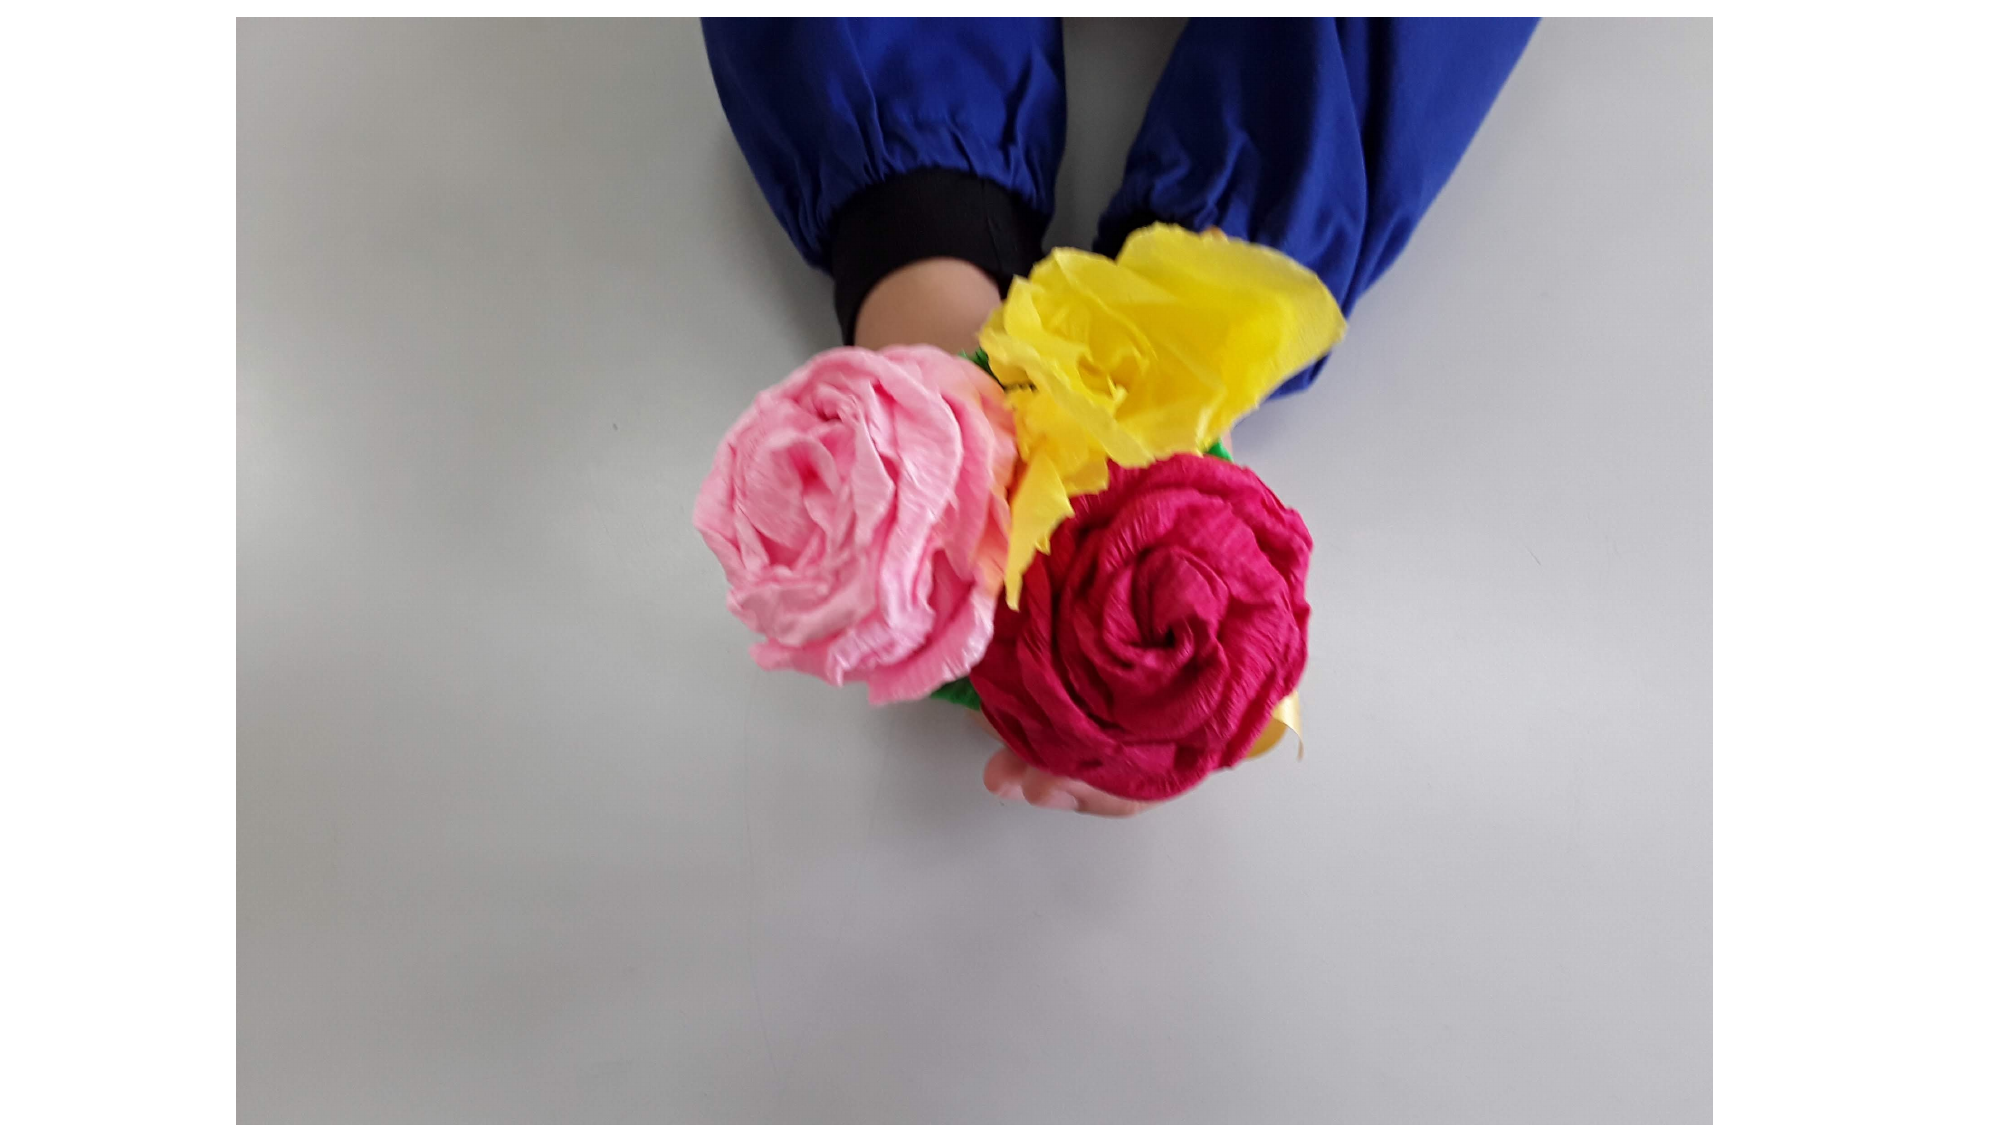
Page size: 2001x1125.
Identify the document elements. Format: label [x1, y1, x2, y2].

picture [236, 17, 1713, 1125]
